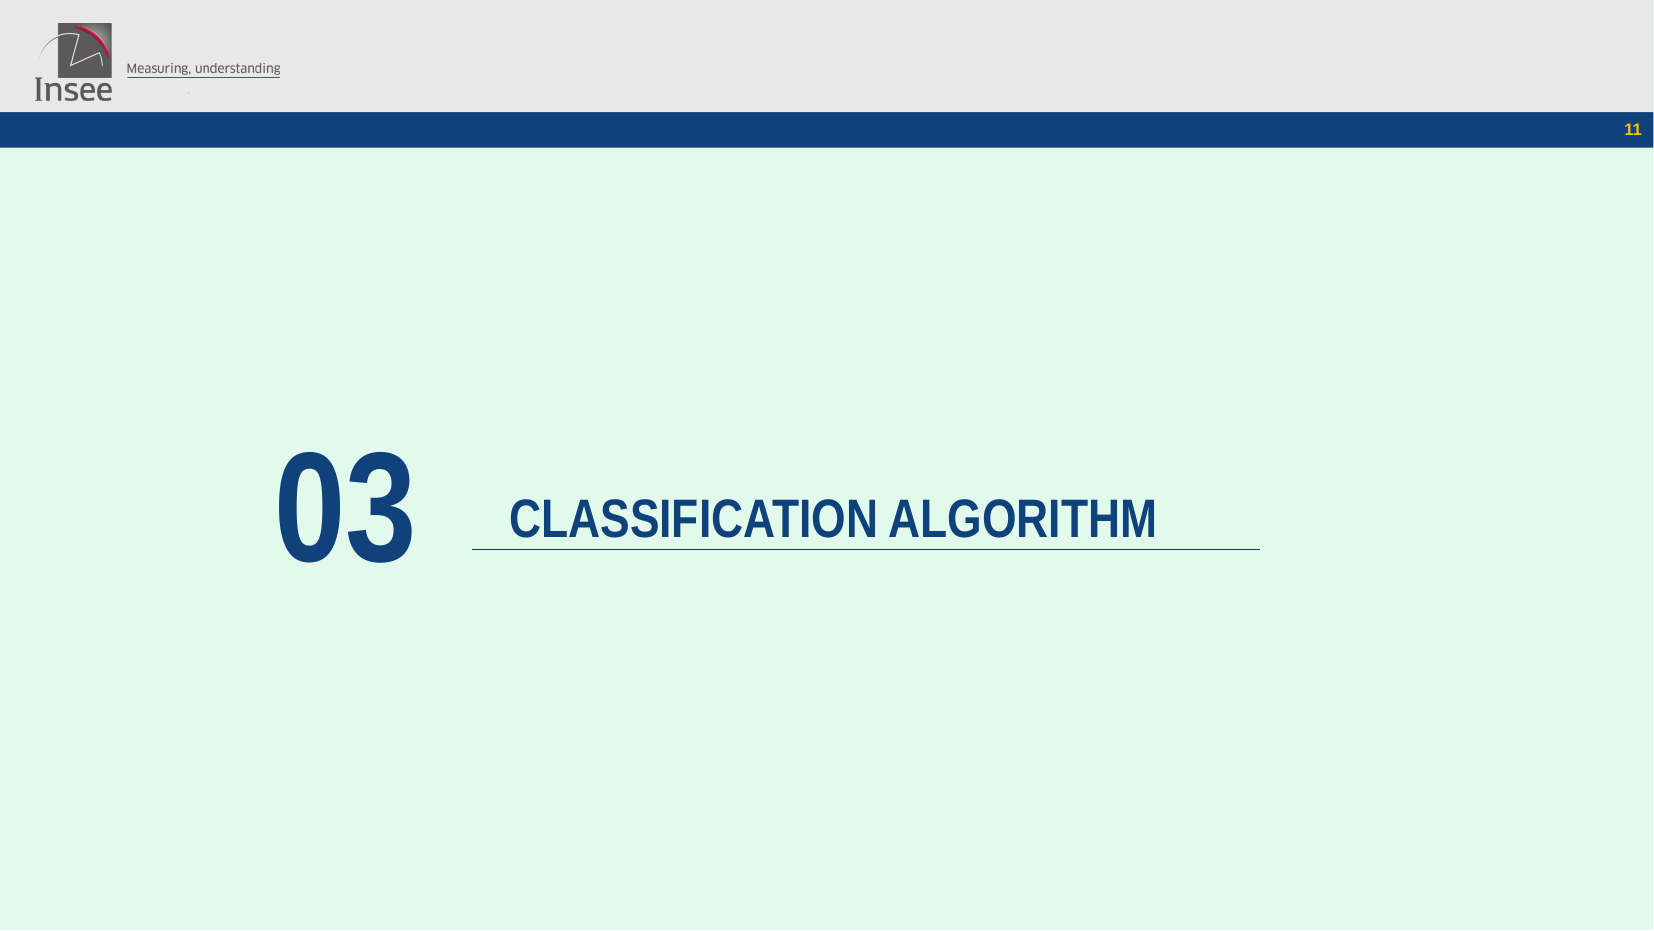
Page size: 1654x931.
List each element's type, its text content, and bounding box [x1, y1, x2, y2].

picture [35, 23, 280, 101]
text_box 03 [230, 389, 461, 621]
title Classification algorithm [472, 401, 1359, 550]
